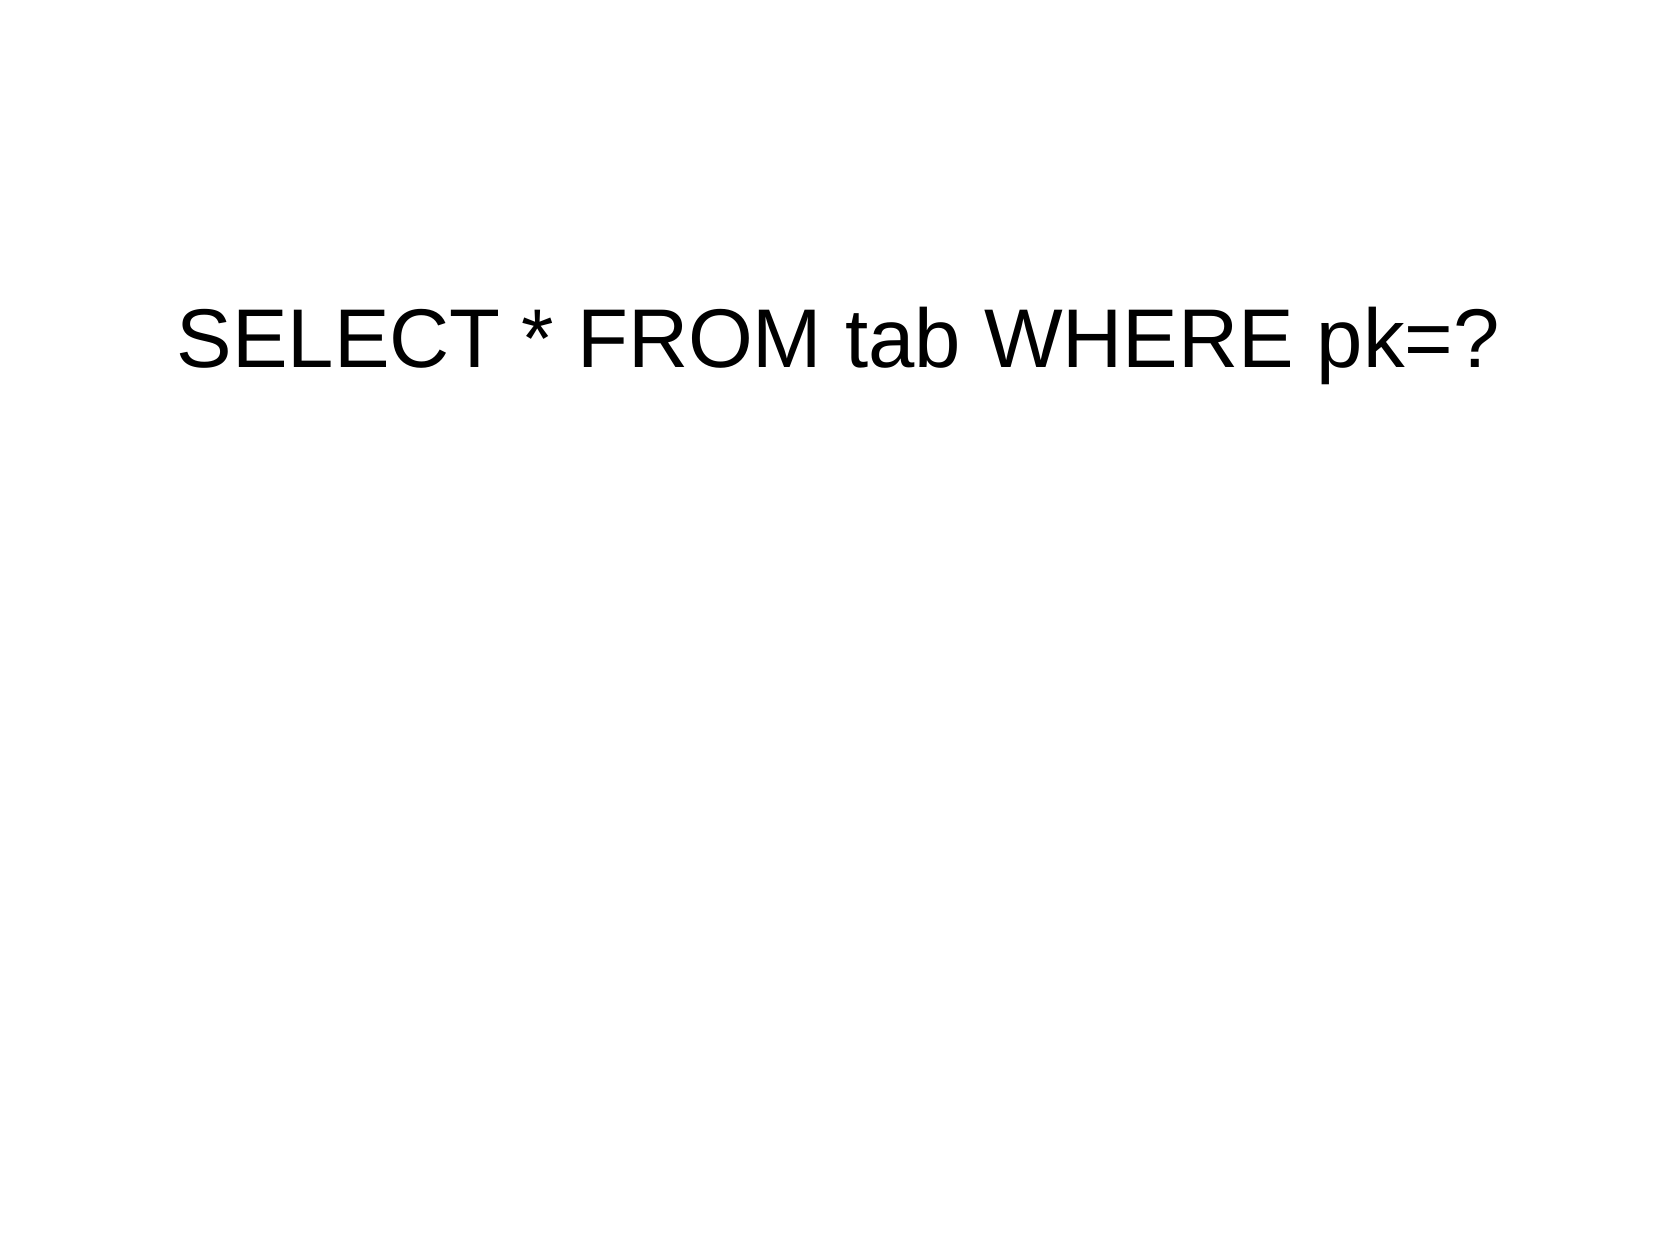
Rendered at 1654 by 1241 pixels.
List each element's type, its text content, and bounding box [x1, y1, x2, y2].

text_box SELECT * FROM tab WHERE pk=? [162, 285, 1516, 394]
